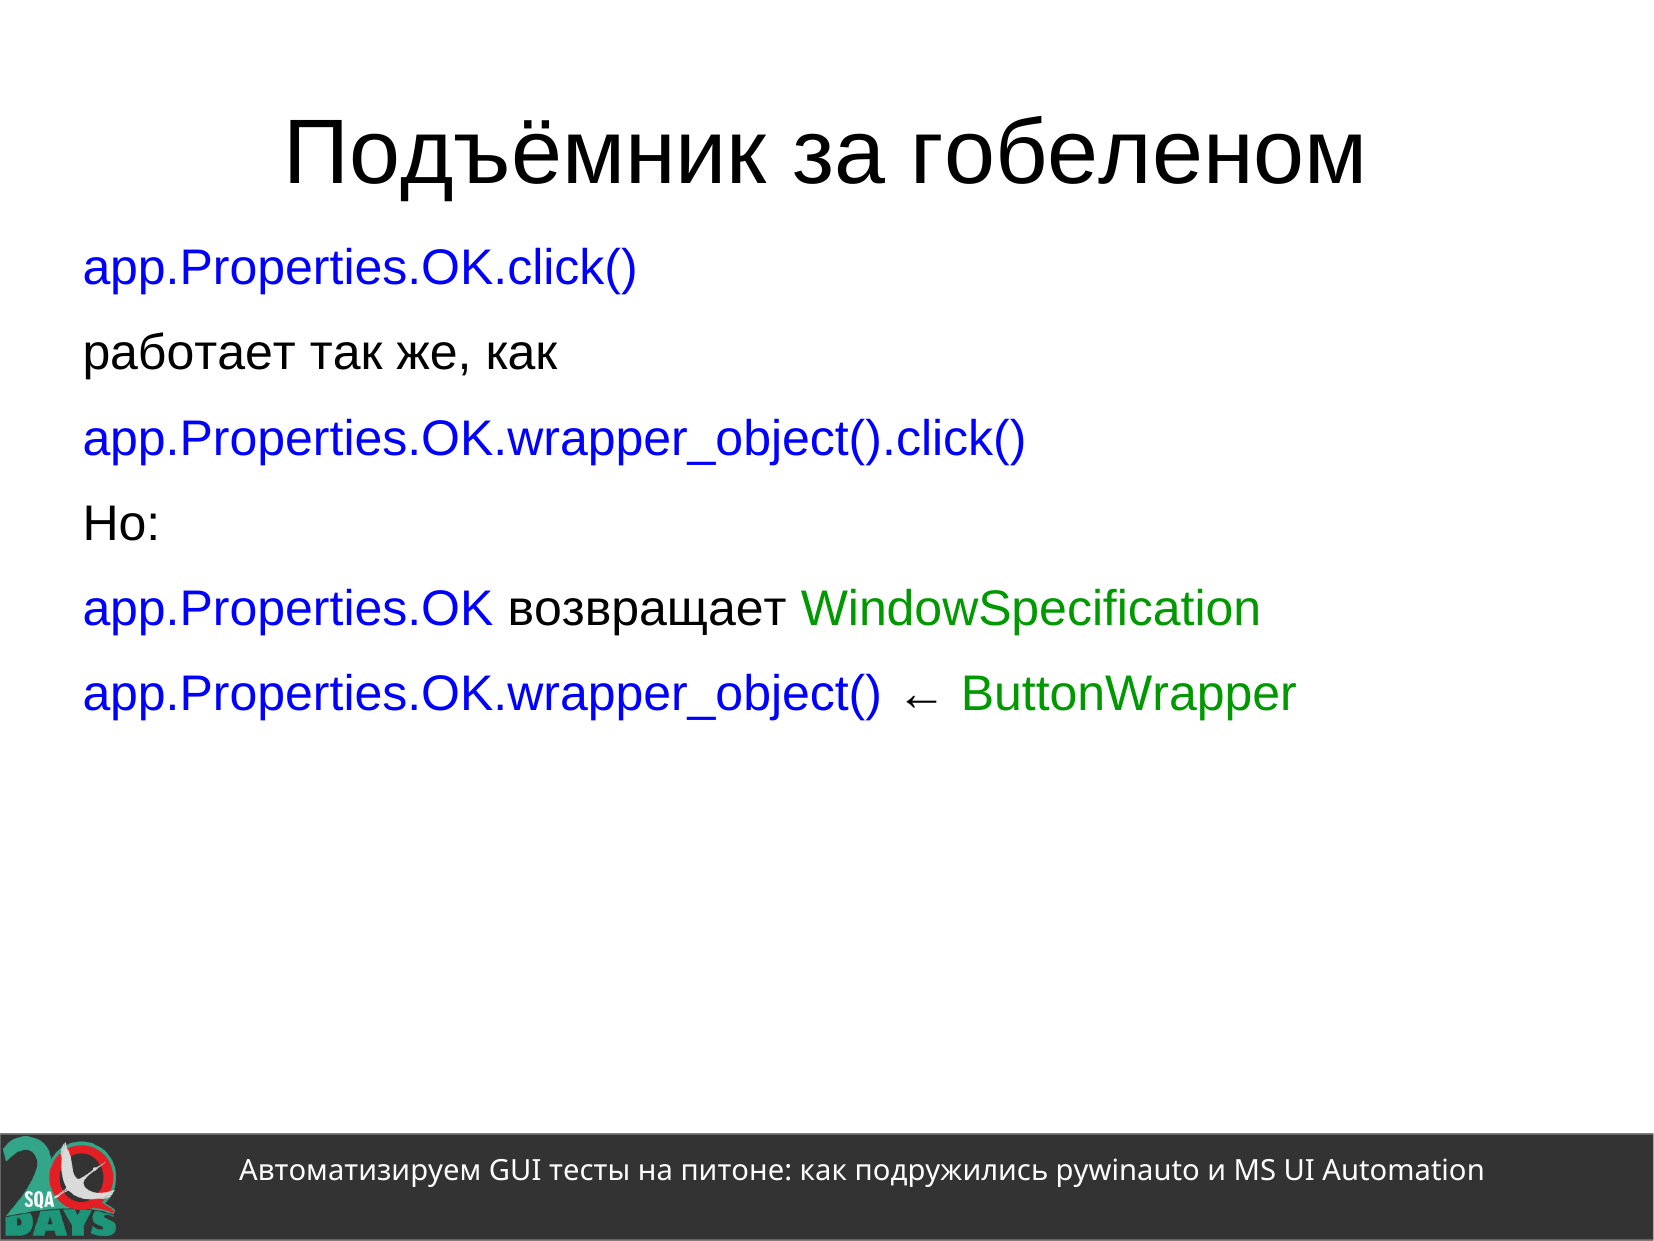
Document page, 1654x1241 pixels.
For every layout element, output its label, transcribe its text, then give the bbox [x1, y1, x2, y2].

text_box Автоматизируем GUI тесты на питоне: как подружились pywinauto и MS UI Automation [224, 1145, 1607, 1229]
picture [3, 1136, 116, 1236]
subtitle app.Properties.OK.click() работает так же, как app.Properties.OK.wrapper_object().click() Но: app.Properties.OK возвращает WindowSpecification app.Properties.OK.wrapper_object() ← ButtonWrapper [82, 240, 1571, 1059]
title Подъёмник за гобеленом [82, 49, 1571, 240]
text_box [0, 1133, 1654, 1241]
